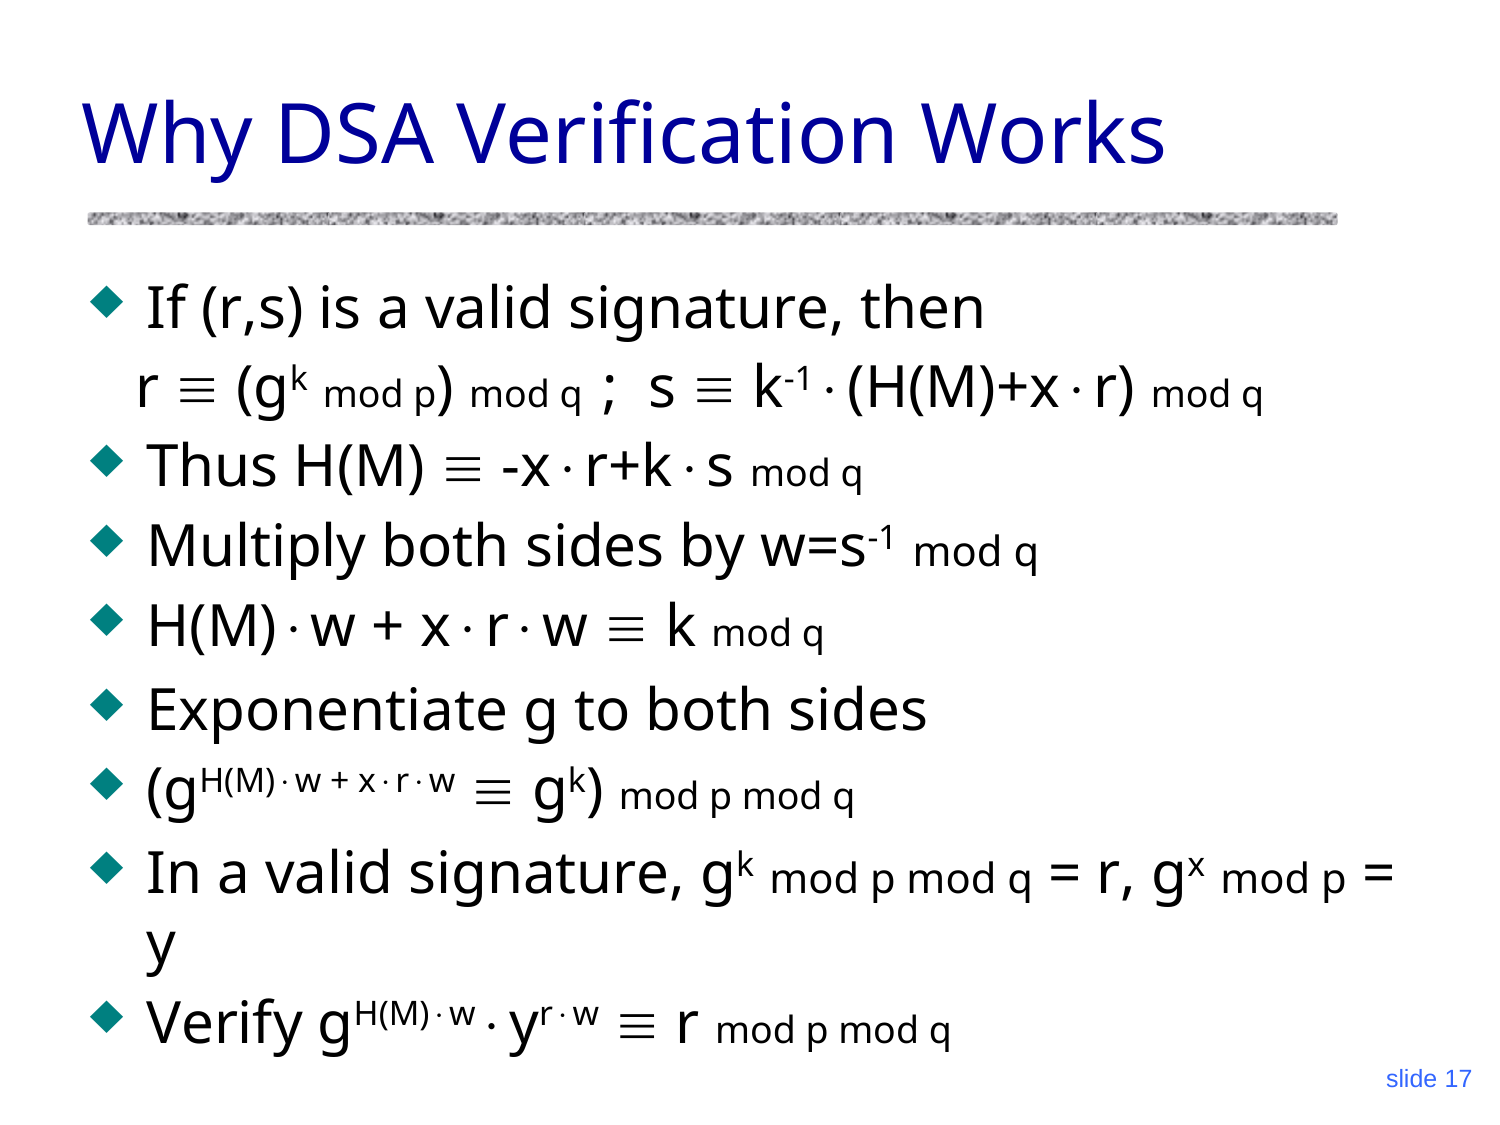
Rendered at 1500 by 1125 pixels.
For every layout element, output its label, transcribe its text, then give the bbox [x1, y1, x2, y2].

title Why DSA Verification Works [66, 37, 1342, 188]
text_box slide <number> [1174, 1025, 1488, 1101]
list If (r,s) is a valid signature, then r  (gk mod p) mod q ; s  k-1(H(M)+xr) mod q Thus H(M)  -xr+ks mod q Multiply both sides by w=s-1 mod q H(M)w + xrw  k mod q Exponentiate g to both sides (gH(M)w + xrw  gk) mod p mod q In a valid signature, gk mod p mod q = r, gx mod p = y Verify gH(M)wyrw  r mod p mod q [74, 262, 1450, 1075]
picture [87, 212, 1338, 226]
